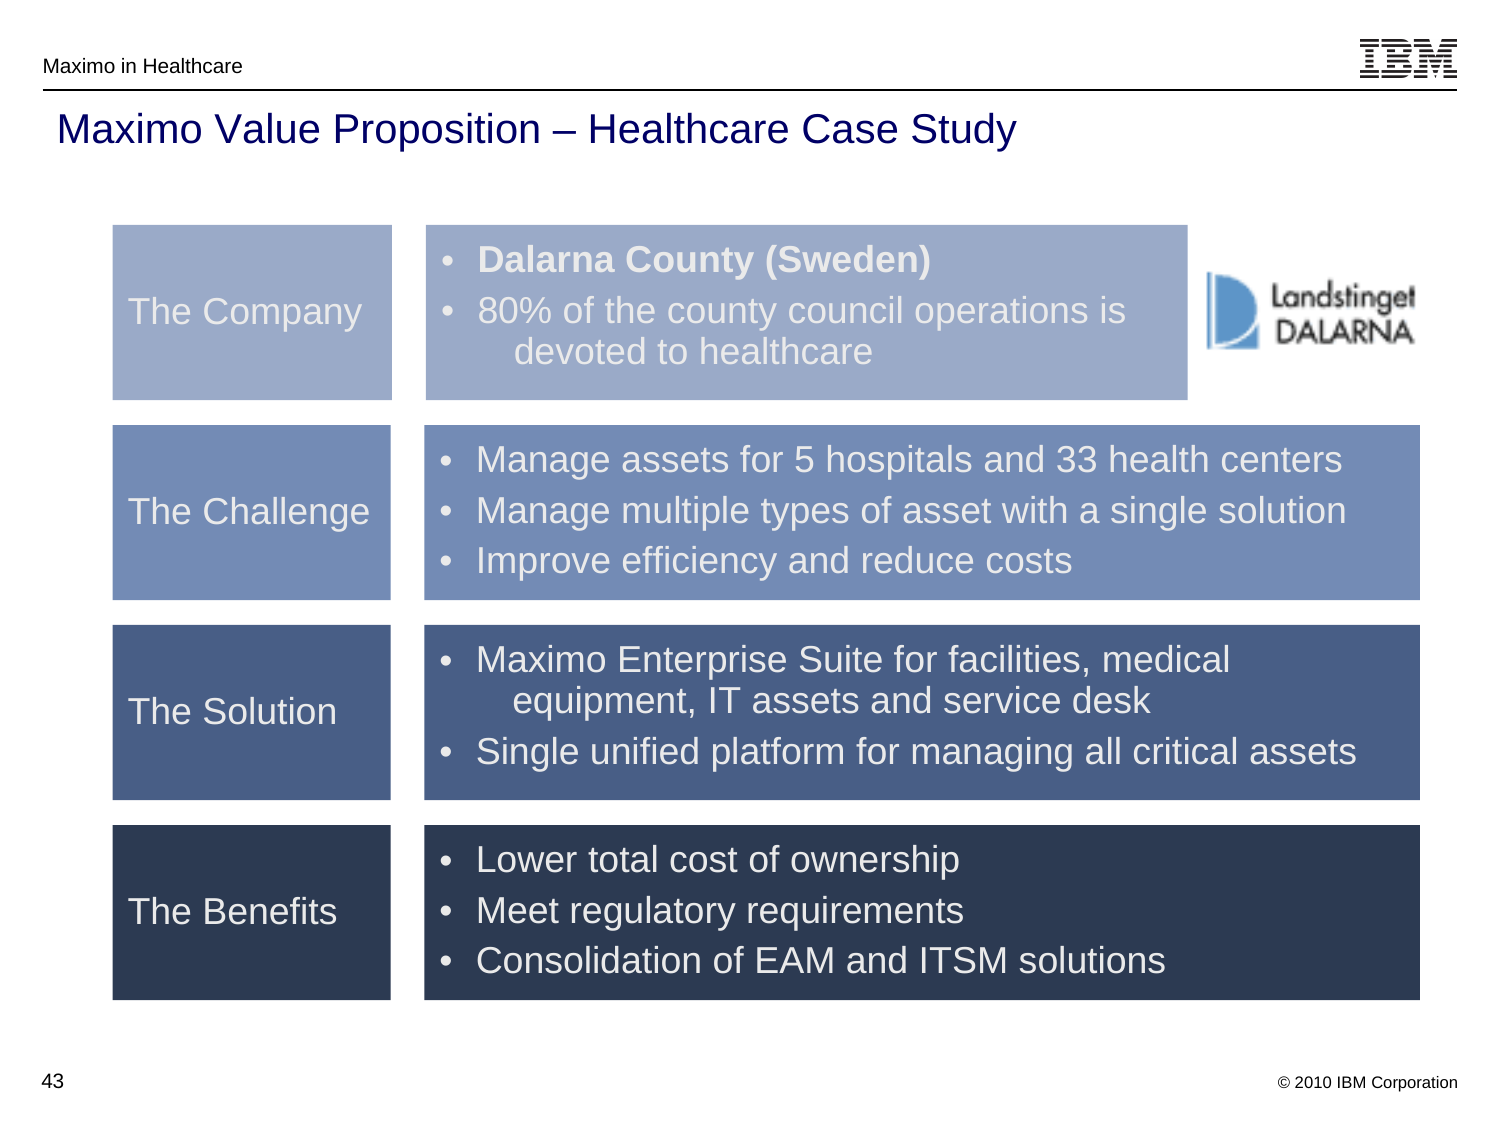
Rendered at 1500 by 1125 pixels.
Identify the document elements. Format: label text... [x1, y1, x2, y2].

text_box The Benefits [112, 825, 391, 1001]
picture [1200, 265, 1426, 358]
text_box Maximo Enterprise Suite for facilities, medical equipment, IT assets and service desk Single unified platform for managing all critical assets [424, 624, 1420, 801]
text_box Lower total cost of ownership Meet regulatory requirements Consolidation of EAM and ITSM solutions [424, 825, 1420, 1001]
text_box The Company [112, 224, 392, 401]
text_box Dalarna County (Sweden) 80% of the county council operations is devoted to healthcare [425, 224, 1188, 401]
text_box The Solution [112, 624, 391, 801]
text_box The Challenge [112, 425, 391, 601]
title Maximo Value Proposition – Healthcare Case Study [41, 100, 1480, 166]
text_box Manage assets for 5 hospitals and 33 health centers Manage multiple types of asset with a single solution Improve efficiency and reduce costs [424, 425, 1420, 601]
picture [1360, 39, 1457, 78]
